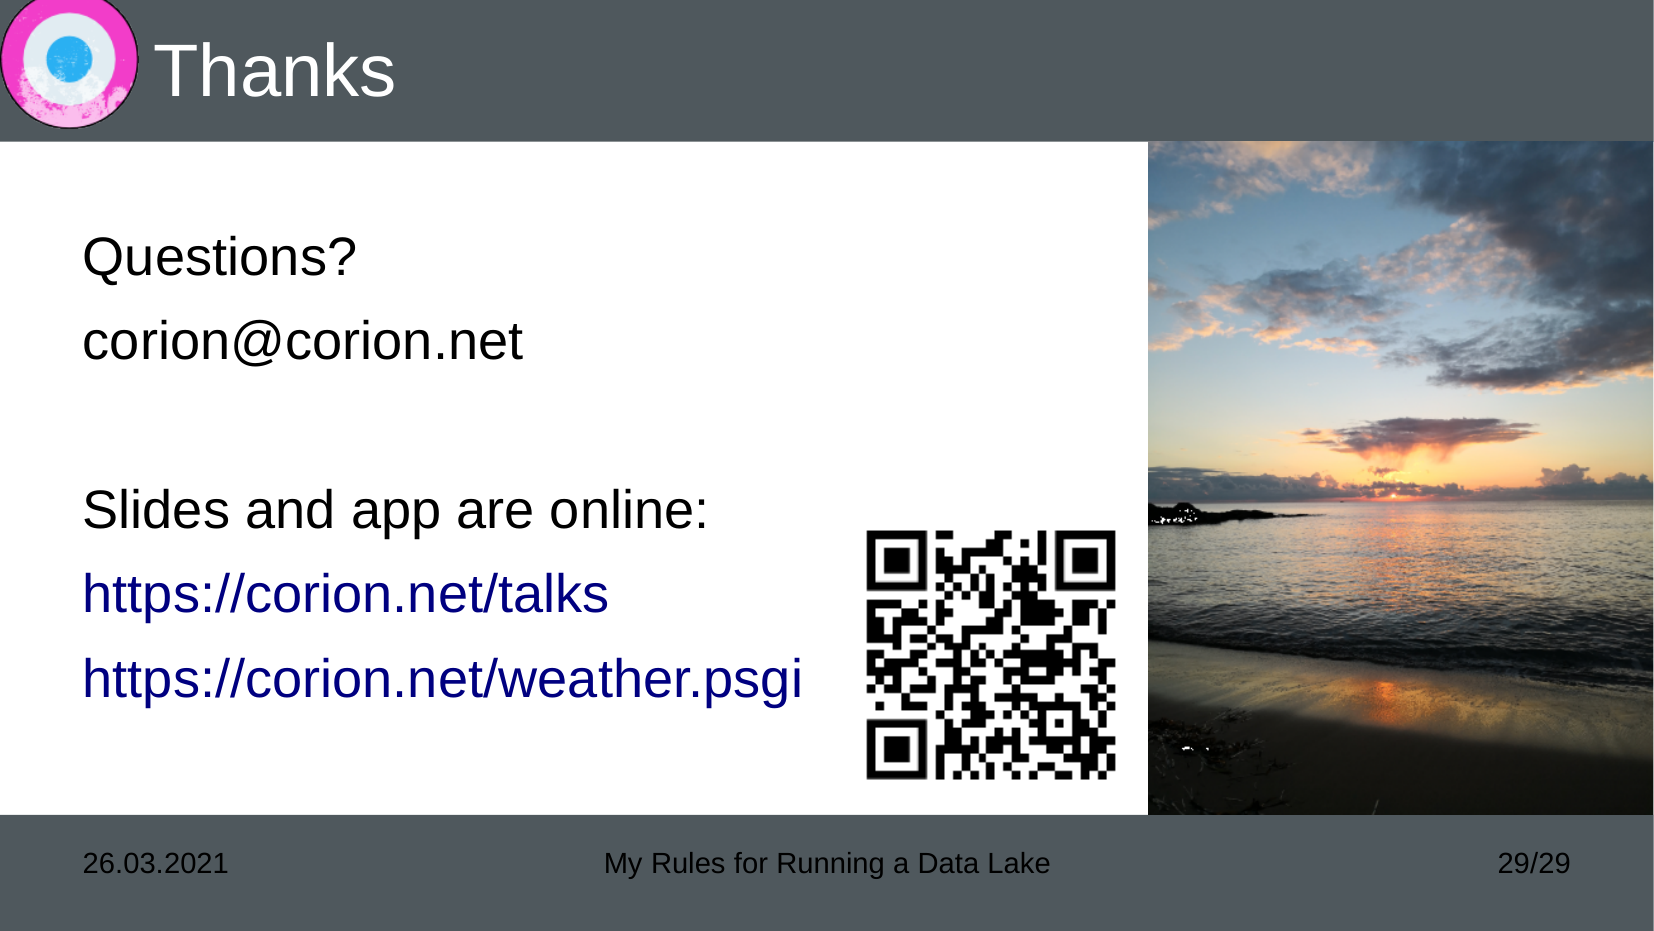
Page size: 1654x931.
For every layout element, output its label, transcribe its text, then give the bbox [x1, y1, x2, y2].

title Thanks [153, 5, 1654, 136]
picture [1148, 141, 1654, 815]
picture [0, 0, 228, 148]
picture [862, 524, 1126, 792]
list Questions? corion@corion.net Slides and app are online: https://corion.net/talks https://corion.net/weather.psgi [82, 141, 809, 815]
